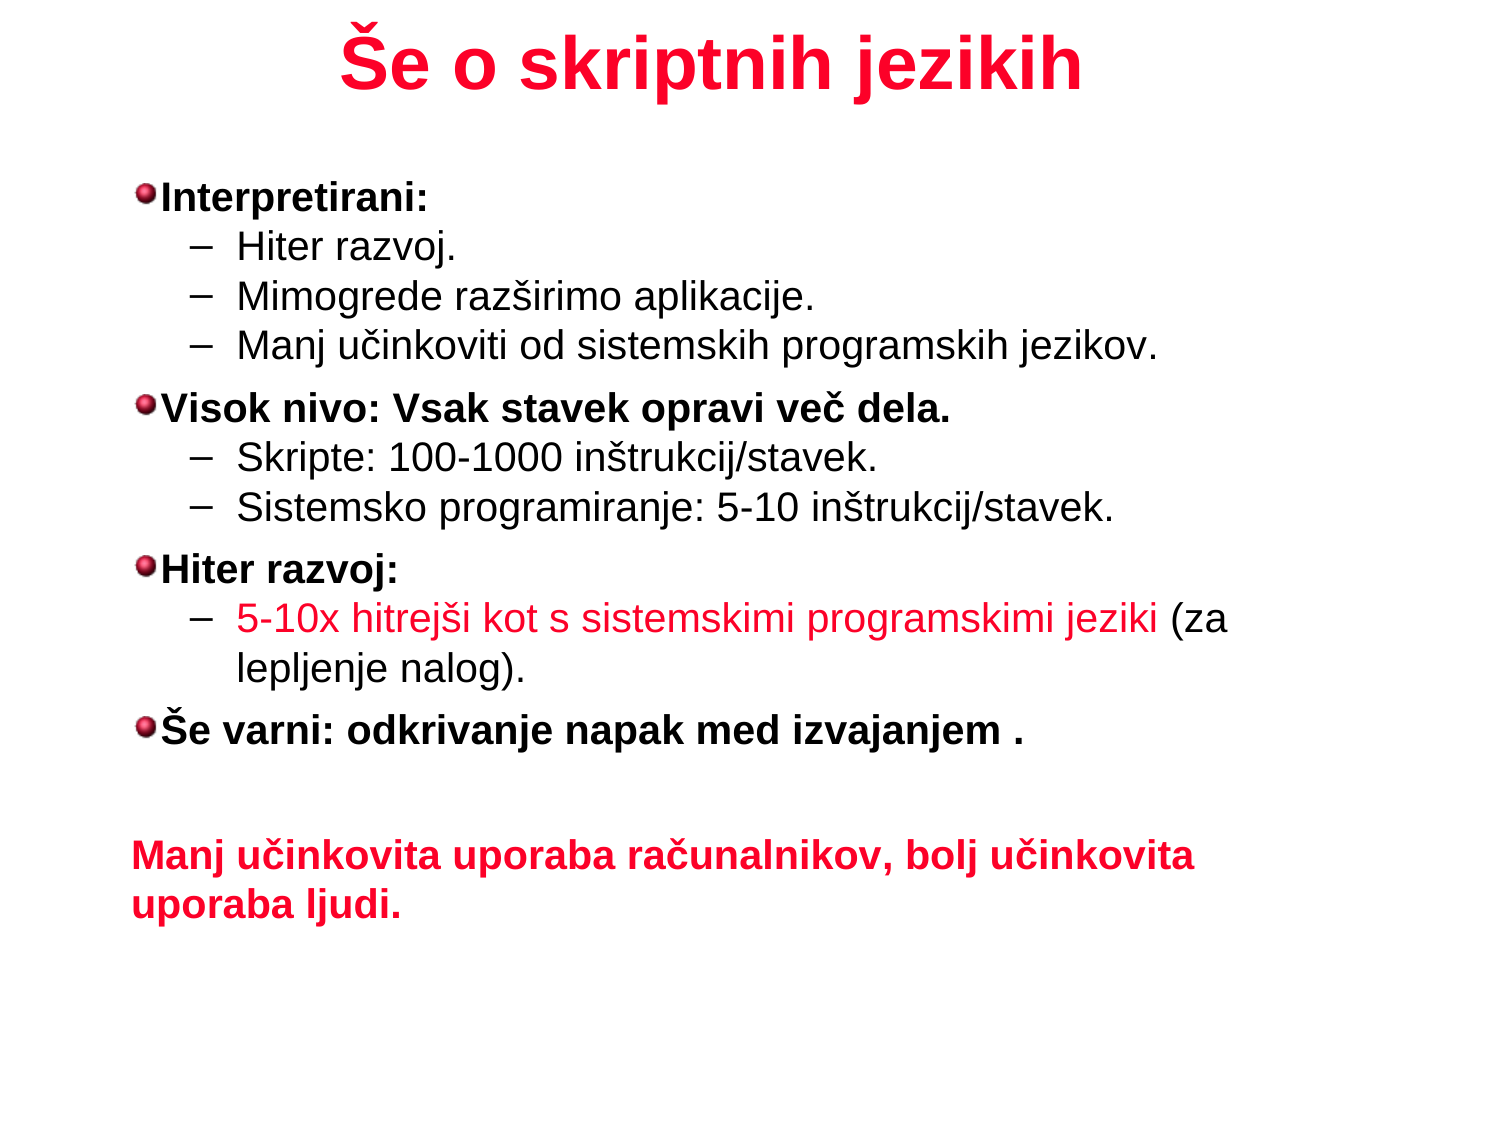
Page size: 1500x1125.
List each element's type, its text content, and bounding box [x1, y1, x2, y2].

title Še o skriptnih jezikih [87, 6, 1338, 113]
list Interpretirani: Hiter razvoj. Mimogrede razširimo aplikacije. Manj učinkoviti od sistemskih programskih jezikov. Visok nivo: Vsak stavek opravi več dela. Skripte: 100-1000 inštrukcij/stavek. Sistemsko programiranje: 5-10 inštrukcij/stavek. Hiter razvoj: 5-10x hitrejši kot s sistemskimi programskimi jeziki (za lepljenje nalog). Še varni: odkrivanje napak med izvajanjem . Manj učinkovita uporaba računalnikov, bolj učinkovita uporaba ljudi. [87, 162, 1351, 943]
